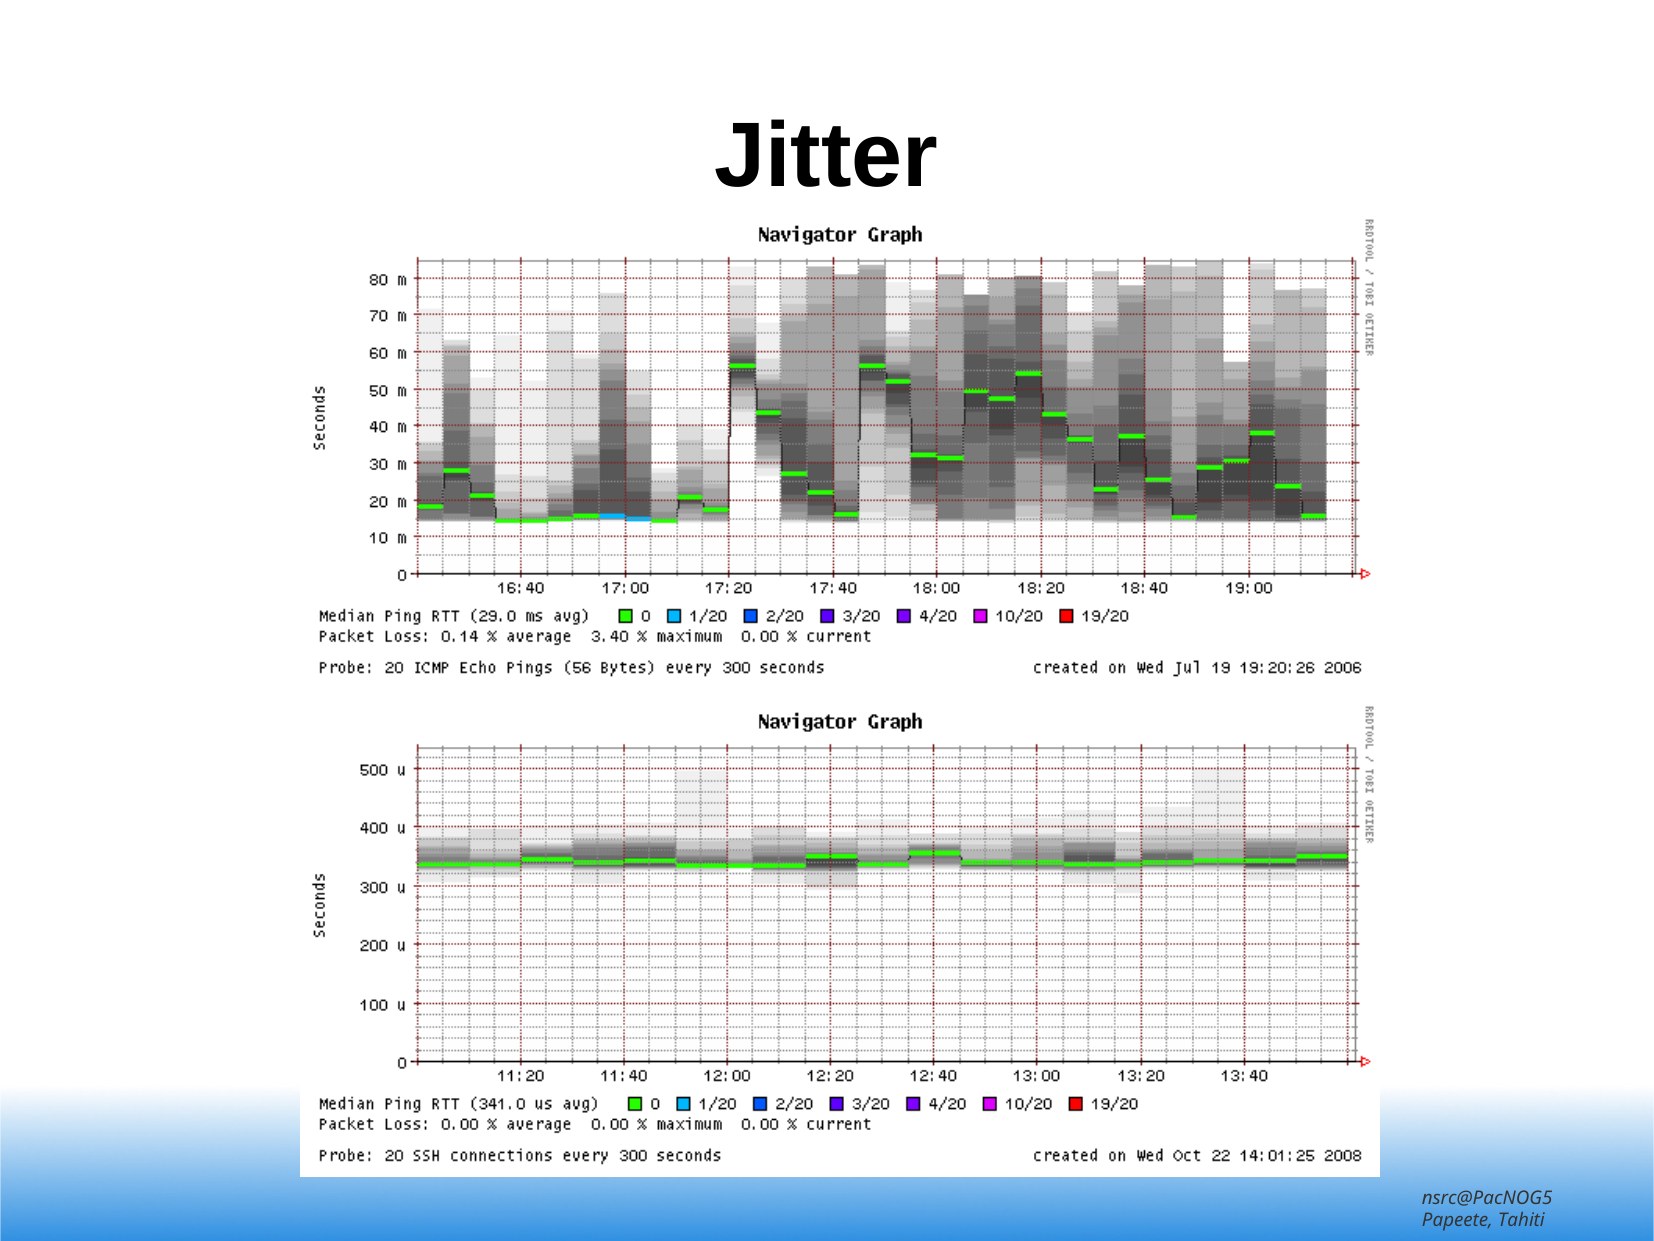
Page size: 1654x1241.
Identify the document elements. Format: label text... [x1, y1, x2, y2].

picture [300, 212, 1380, 689]
title Jitter [82, 49, 1571, 257]
picture [0, 699, 1654, 1241]
